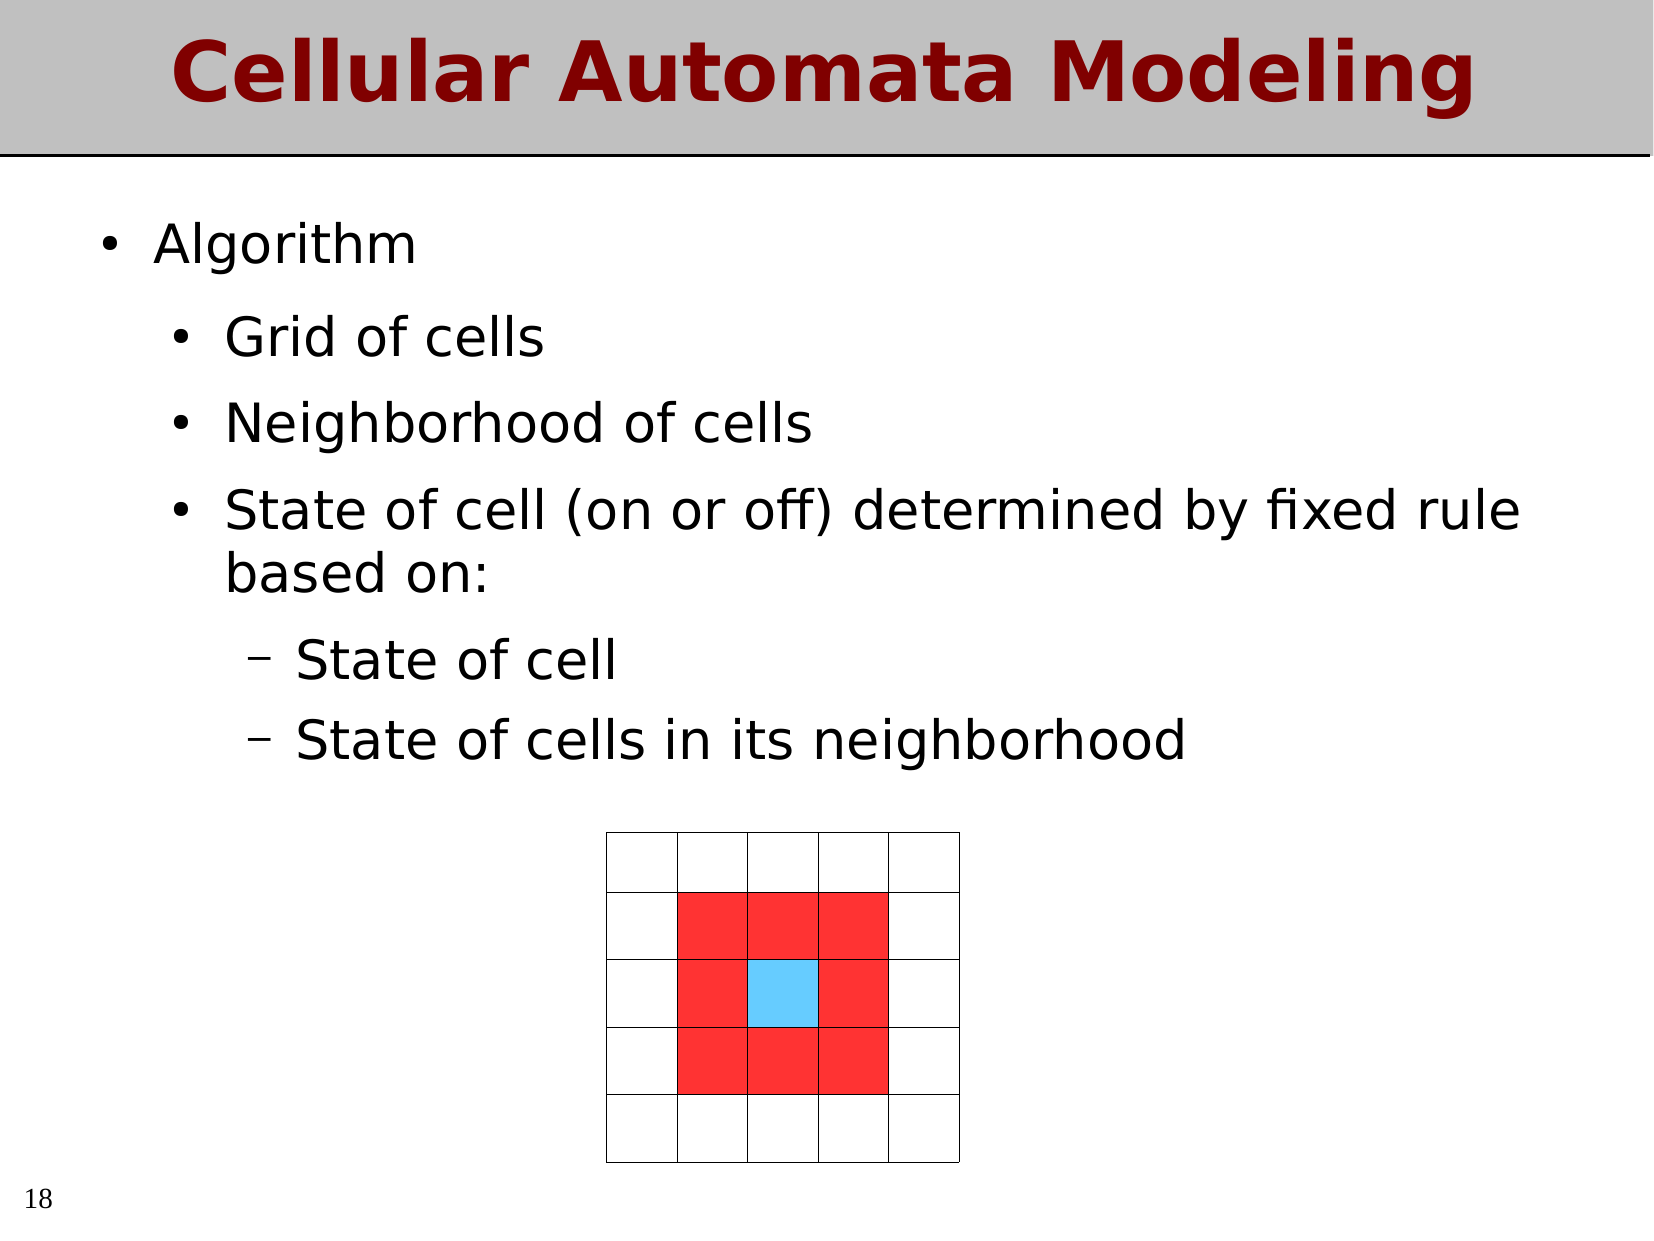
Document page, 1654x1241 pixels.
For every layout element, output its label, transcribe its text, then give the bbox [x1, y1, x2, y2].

table_header [819, 833, 888, 892]
text_box Cellular Automata Modeling [0, 24, 1651, 132]
text_box [0, 0, 1654, 156]
table_cell [819, 960, 888, 1027]
table_cell [607, 1095, 677, 1162]
table_header [748, 833, 818, 892]
table_cell [607, 893, 677, 959]
table_cell [607, 960, 677, 1027]
table_cell [819, 1028, 888, 1094]
table_cell [748, 893, 818, 959]
table_header [607, 833, 677, 892]
table_cell [889, 1028, 959, 1094]
table_cell [748, 1095, 818, 1162]
table_cell [678, 1028, 747, 1094]
table_cell [607, 1028, 677, 1094]
table_cell [889, 960, 959, 1027]
table_cell [748, 960, 818, 1027]
table_cell [748, 1028, 818, 1094]
table_header [678, 833, 747, 892]
table_cell [678, 960, 747, 1027]
table_cell [889, 893, 959, 959]
list Algorithm Grid of cells Neighborhood of cells State of cell (on or off) determined by fixed rule based on: State of cell State of cells in its neighborhood [82, 213, 1571, 933]
table_cell [889, 1095, 959, 1162]
table_cell [819, 893, 888, 959]
table_header [889, 833, 959, 892]
table_cell [678, 893, 747, 959]
table_cell [678, 1095, 747, 1162]
table_cell [819, 1095, 888, 1162]
